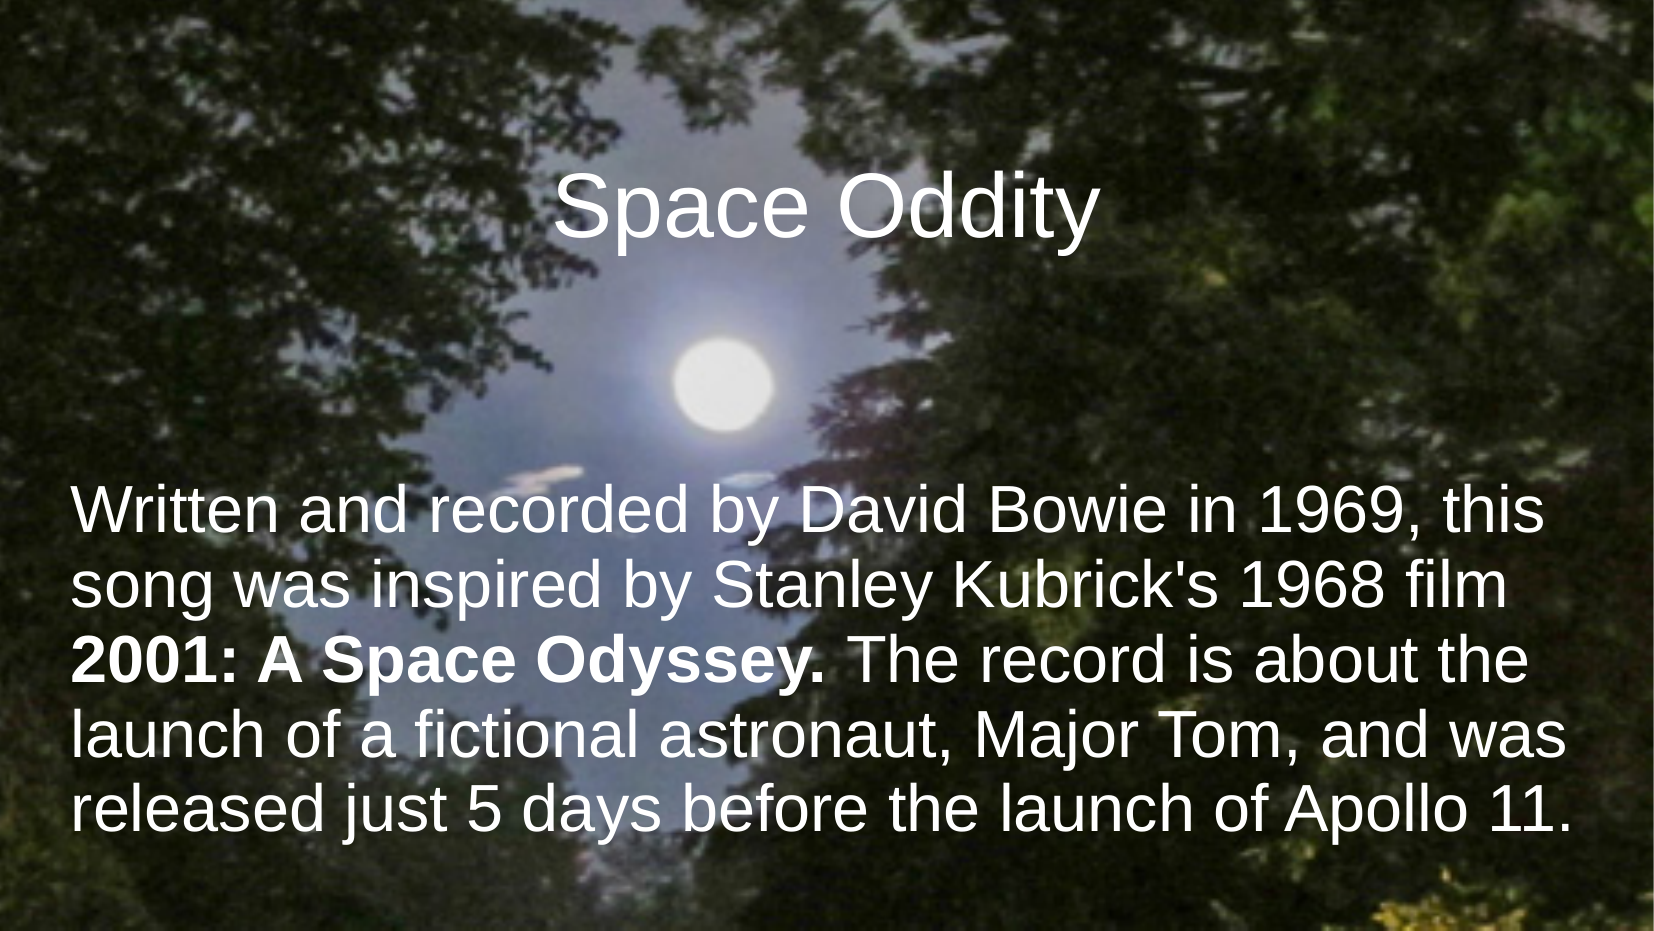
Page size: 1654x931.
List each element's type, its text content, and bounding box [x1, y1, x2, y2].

list Written and recorded by David Bowie in 1969, this song was inspired by Stanley Kubrick's 1968 film 2001: A Space Odyssey. The record is about the launch of a fictional astronaut, Major Tom, and was released just 5 days before the launch of Apollo 11. [0, 472, 1642, 930]
title Space Oddity [82, 128, 1571, 284]
picture [0, 0, 1654, 931]
